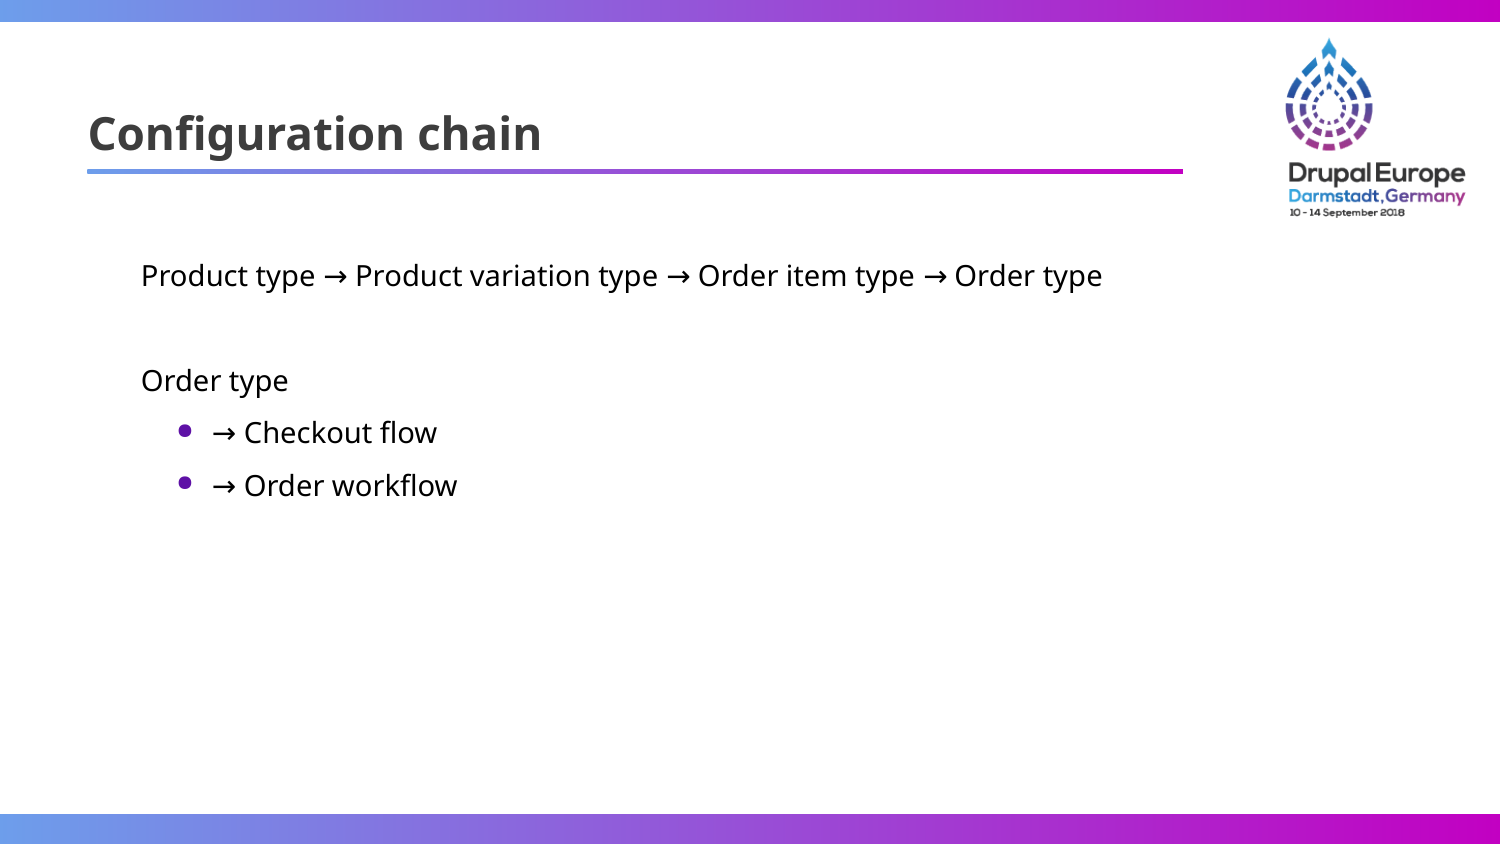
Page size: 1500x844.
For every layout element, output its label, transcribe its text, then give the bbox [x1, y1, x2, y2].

text_box Configuration chain [72, 89, 964, 176]
picture [1285, 37, 1466, 219]
text_box [0, 814, 1500, 844]
text_box Product type → Product variation type → Order item type → Order type Order type → Checkout flow → Order workflow [90, 224, 1185, 682]
text_box [964, 169, 1183, 174]
text_box [0, 0, 1500, 22]
